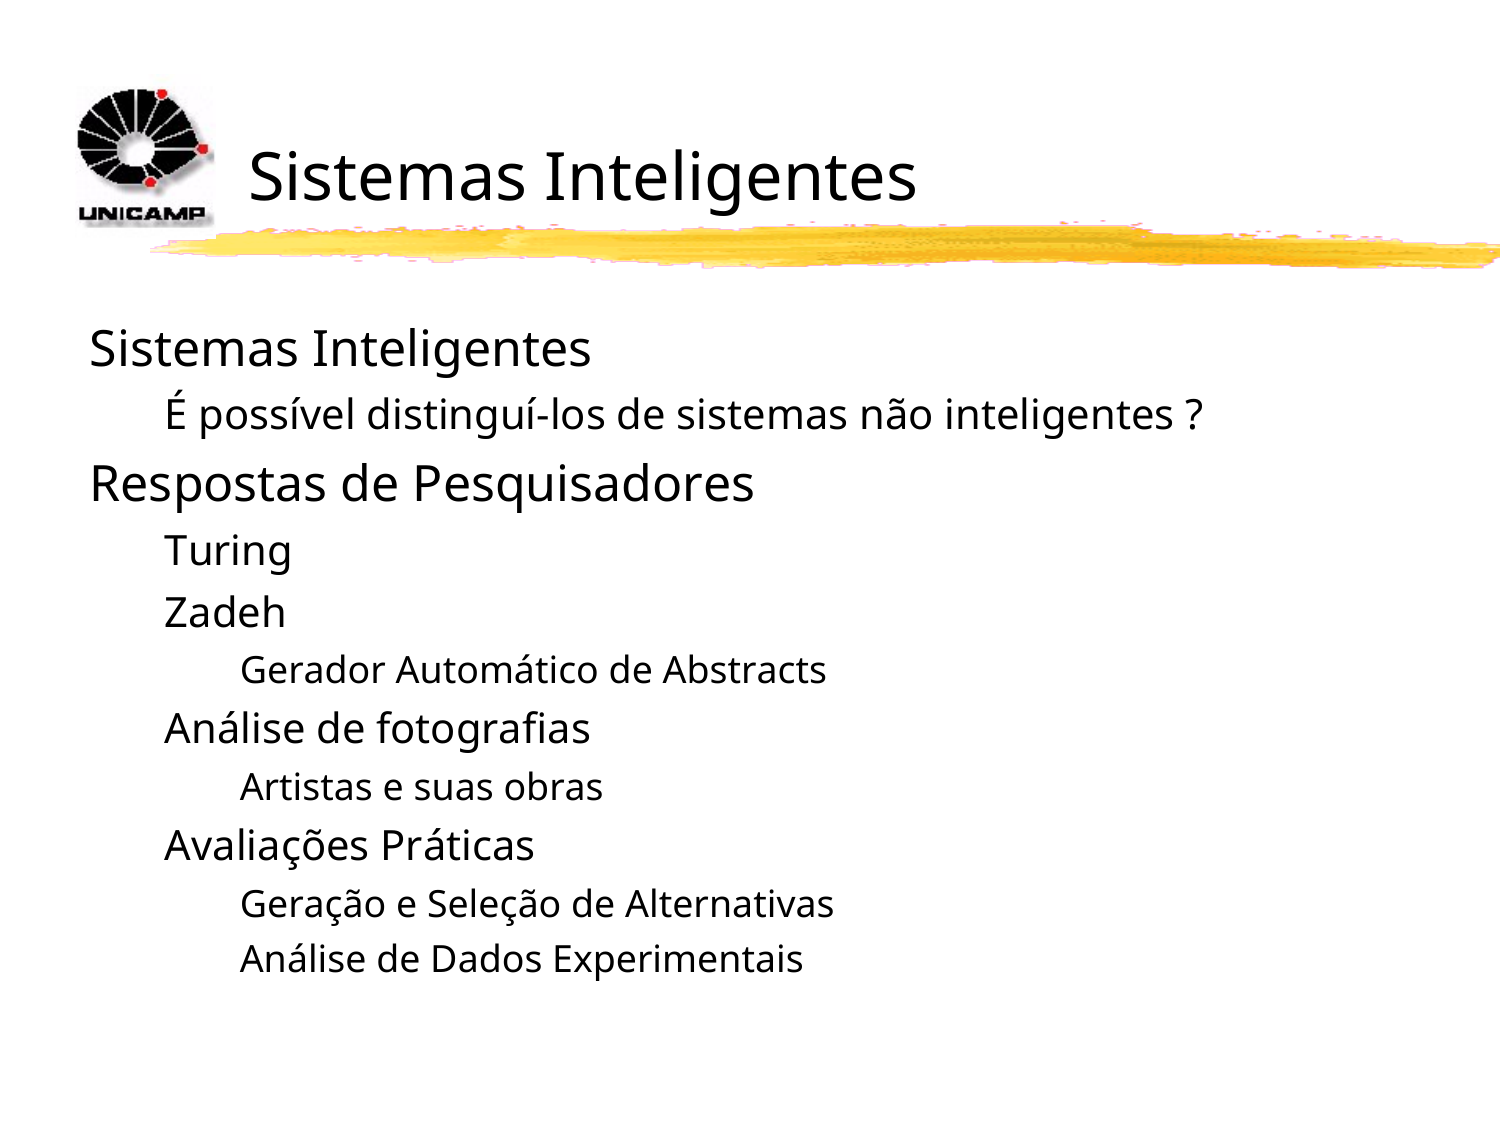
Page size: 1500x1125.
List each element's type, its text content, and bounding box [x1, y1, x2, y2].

title Sistemas Inteligentes [233, 37, 1434, 225]
picture [75, 74, 1500, 279]
list Sistemas Inteligentes É possível distinguí-los de sistemas não inteligentes ? Respostas de Pesquisadores Turing Zadeh Gerador Automático de Abstracts Análise de fotografias Artistas e suas obras Avaliações Práticas Geração e Seleção de Alternativas Análise de Dados Experimentais [74, 309, 1417, 994]
